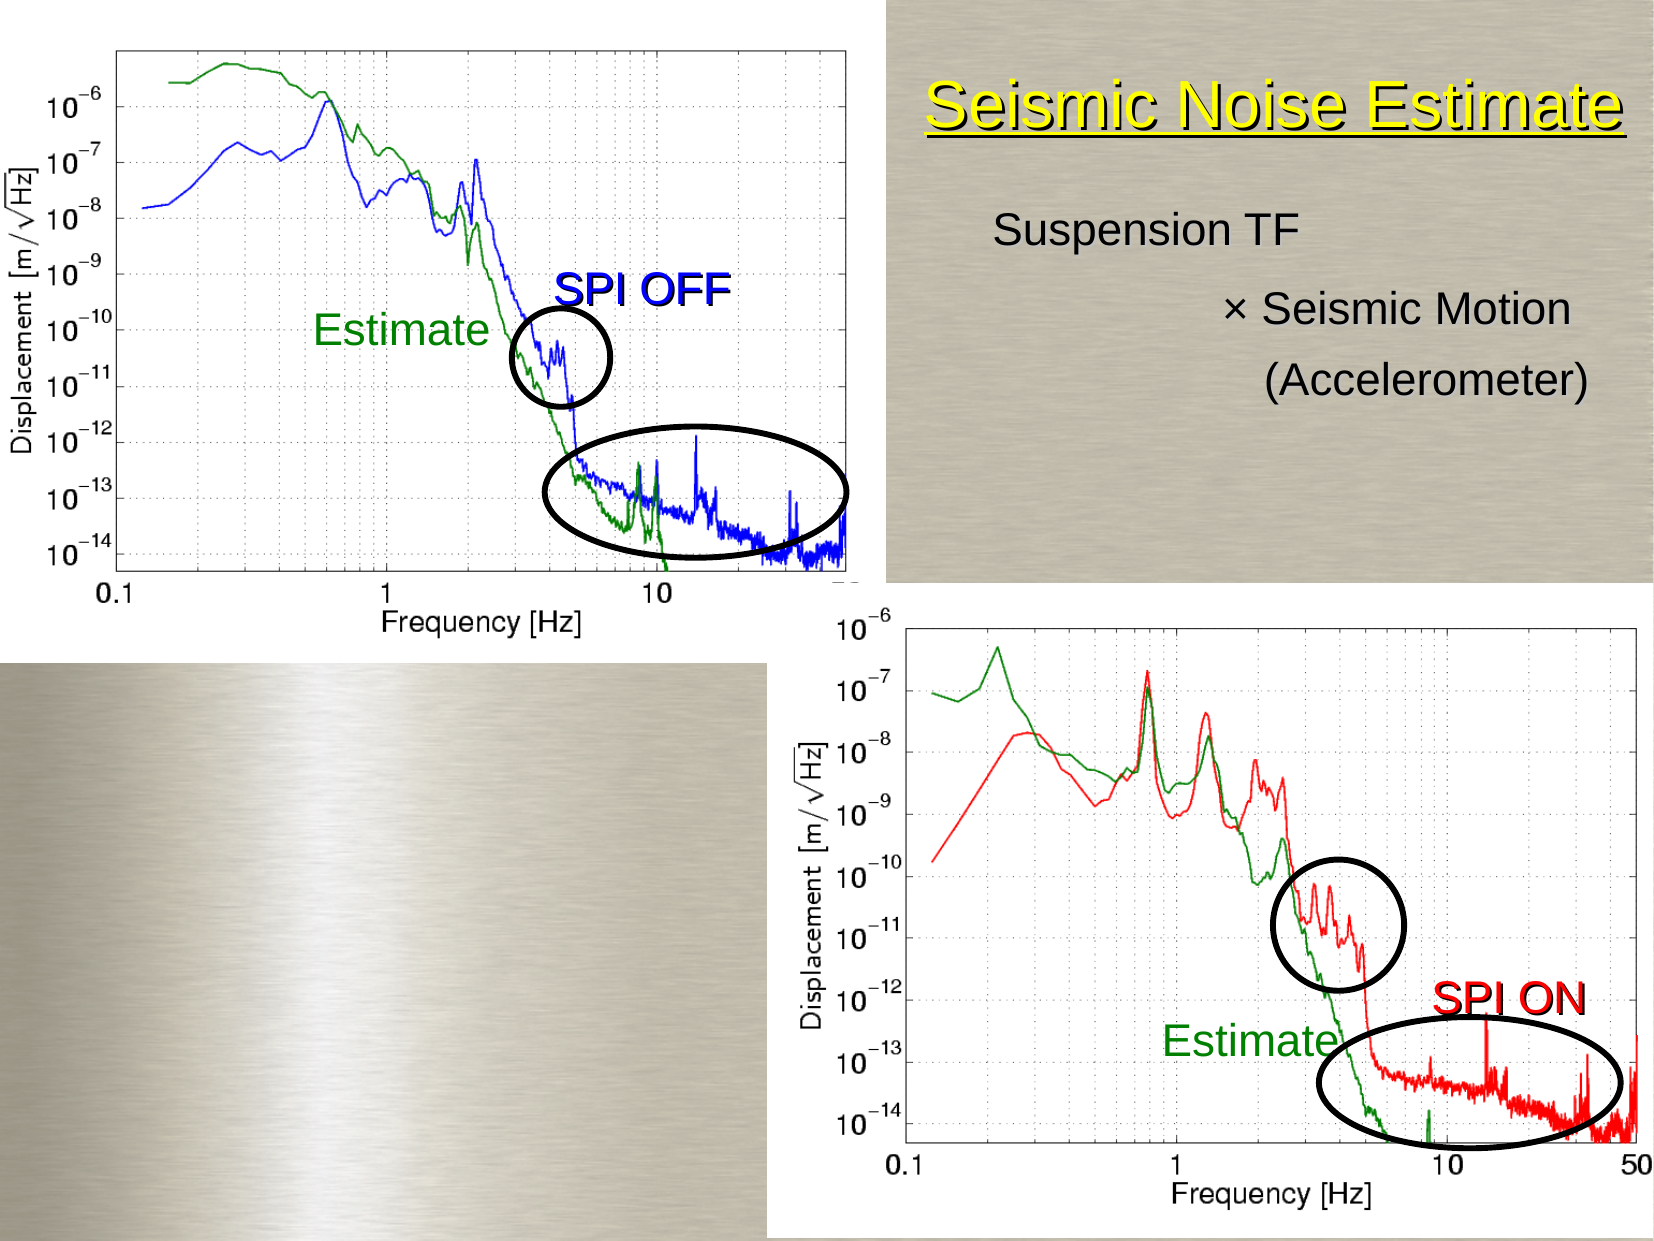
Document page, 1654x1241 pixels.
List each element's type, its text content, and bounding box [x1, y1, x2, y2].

text_box (Accelerometer) [1249, 346, 1605, 413]
text_box Seismic Noise Estimate [909, 60, 1642, 150]
text_box Estimate [1146, 1007, 1356, 1074]
text_box SPI ON [1416, 964, 1602, 1031]
text_box SPI OFF [538, 255, 746, 322]
text_box SPI OFF [538, 312, 589, 322]
text_box SPI ON [1416, 1021, 1549, 1031]
picture [0, 0, 1654, 1241]
text_box Estimate [1324, 1044, 1356, 1074]
text_box Estimate [297, 296, 519, 363]
text_box × Seismic Motion [1207, 275, 1588, 342]
text_box Suspension TF [977, 196, 1315, 263]
